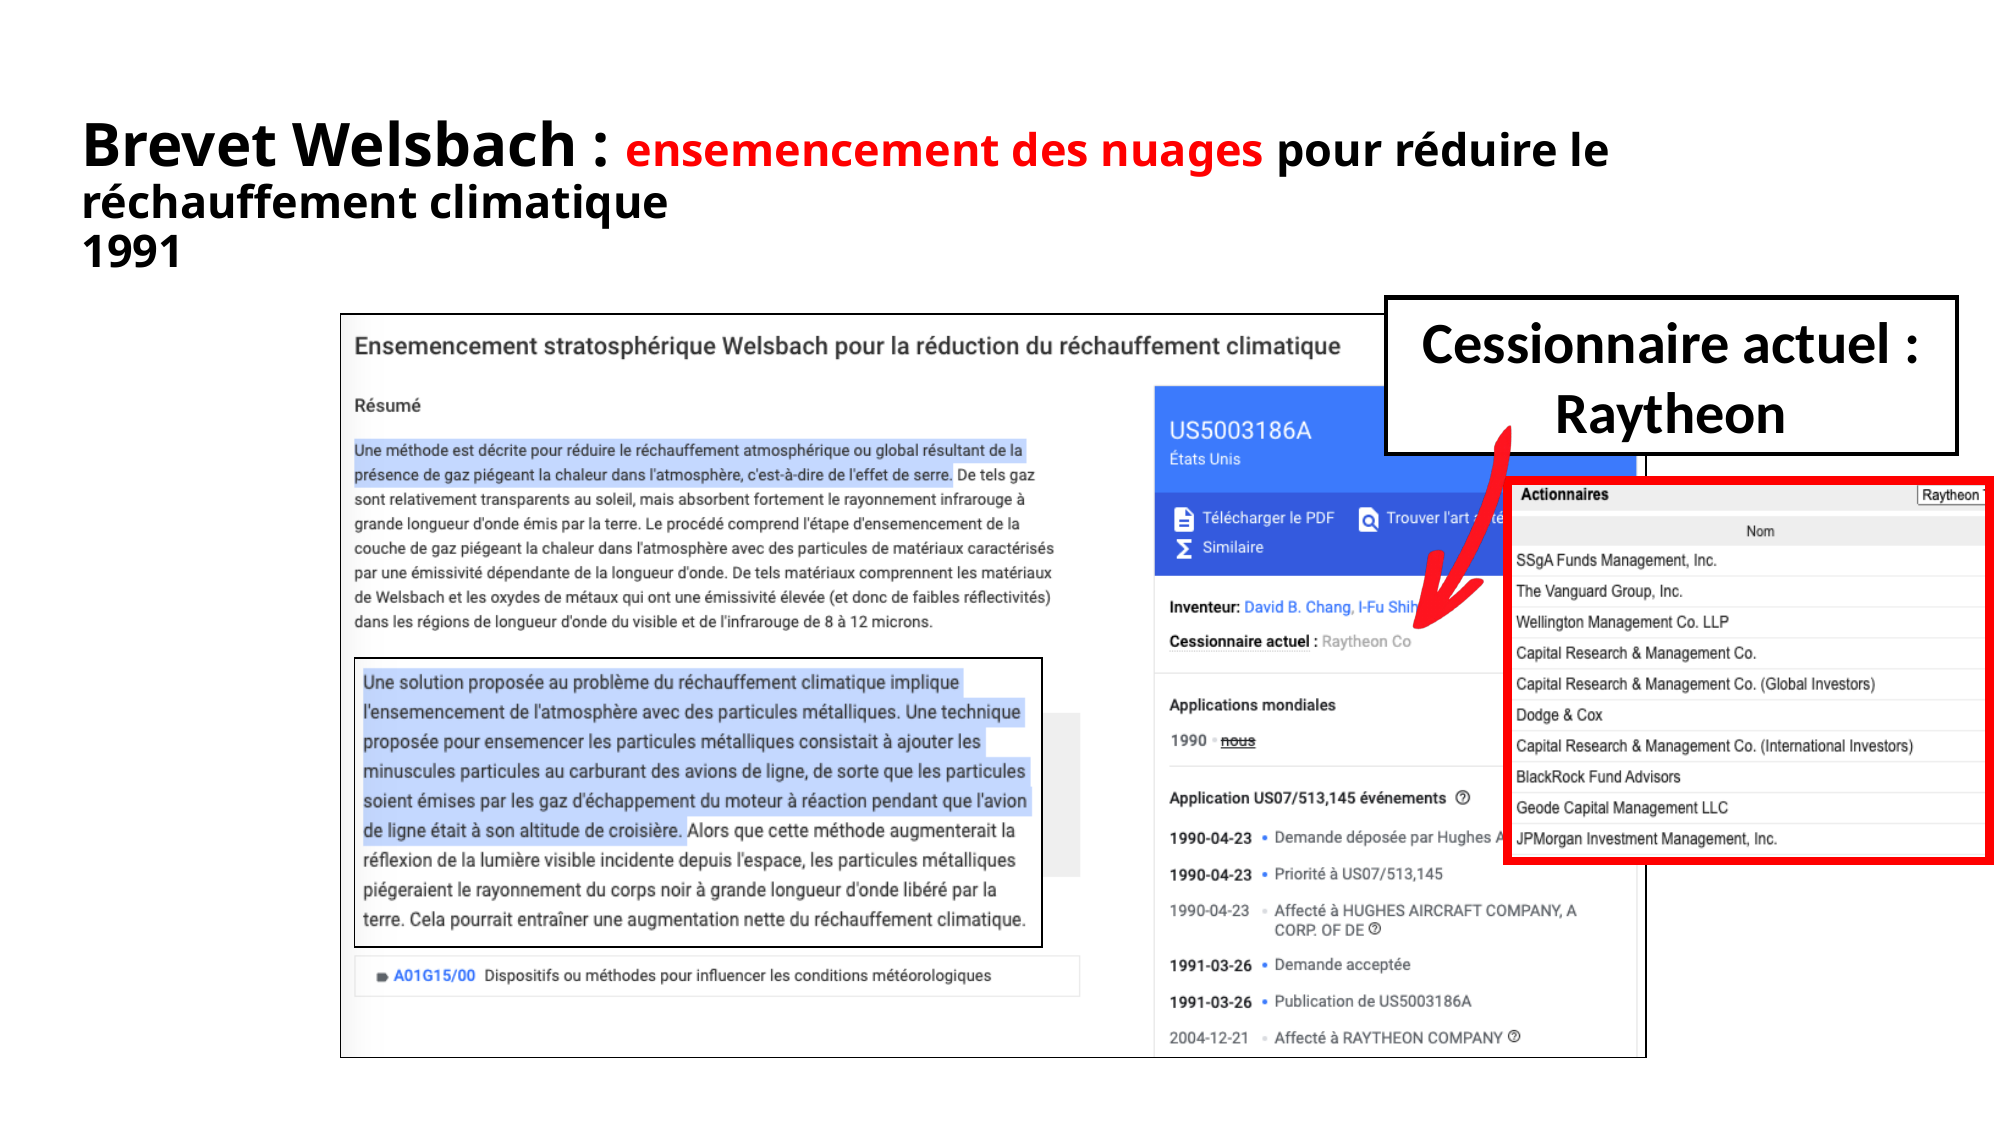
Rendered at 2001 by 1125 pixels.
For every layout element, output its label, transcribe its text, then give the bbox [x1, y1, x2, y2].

picture [341, 314, 1986, 1057]
title Brevet Welsbach : ensemencement des nuages pour réduire le réchauffement climatique 1991 [66, 107, 1911, 285]
text_box Cessionnaire actuel : Raytheon [1385, 297, 1958, 455]
